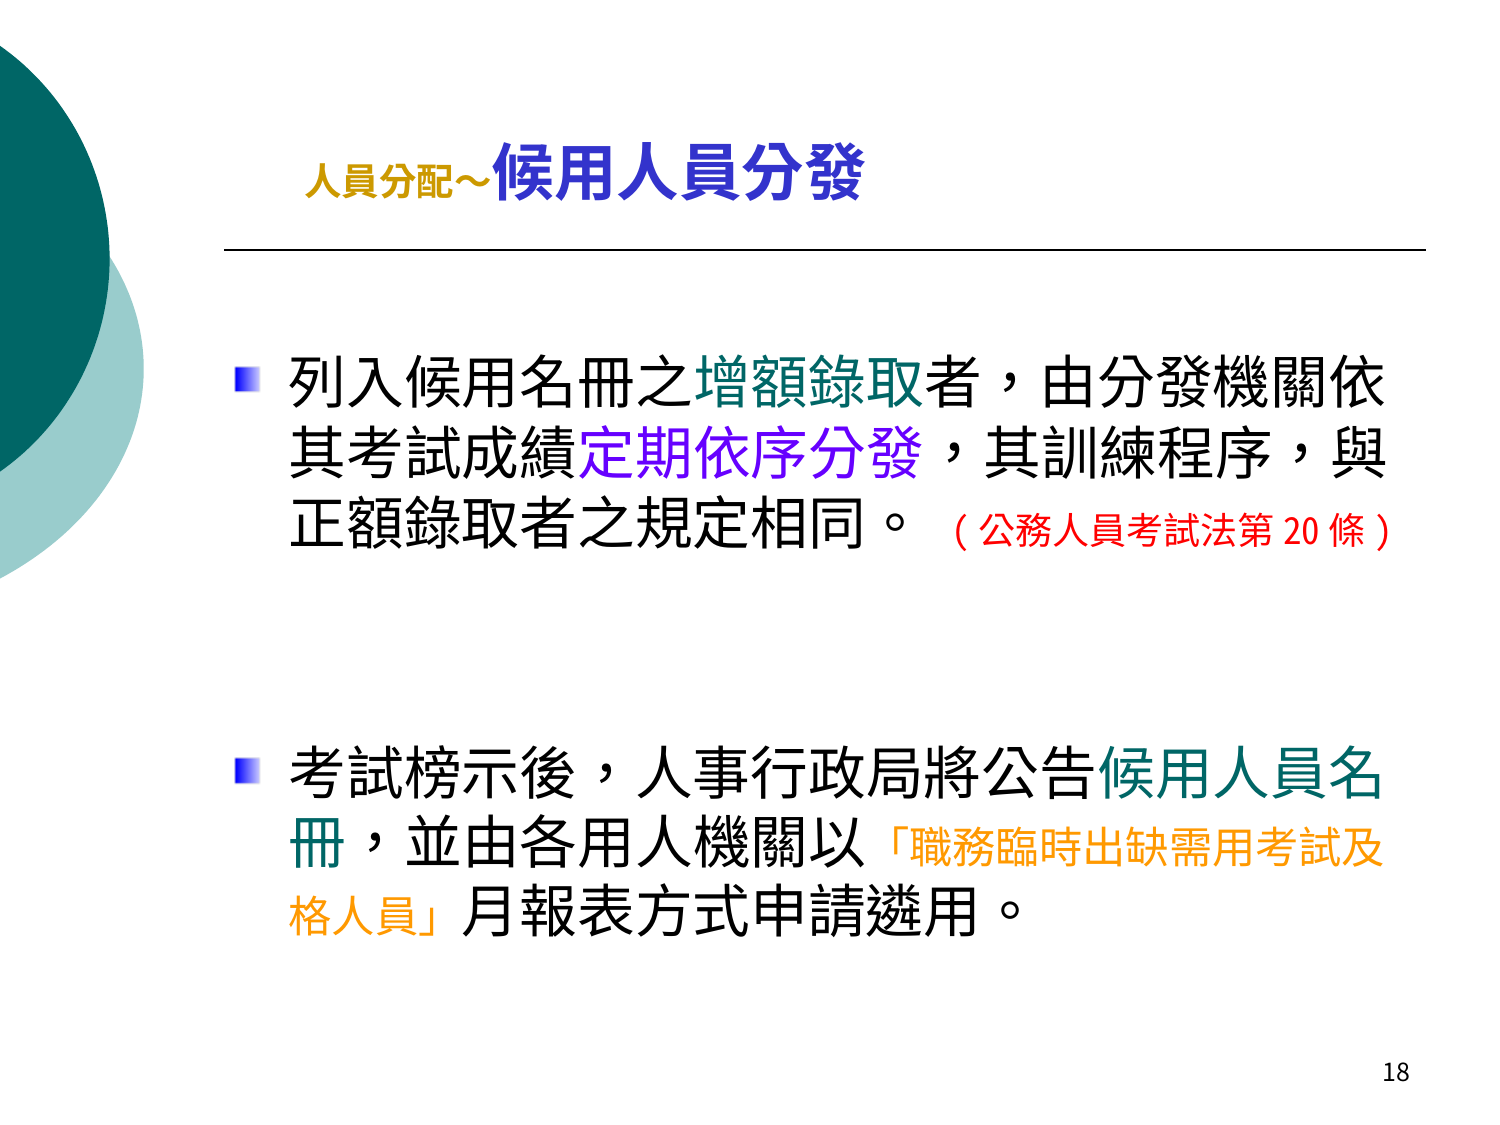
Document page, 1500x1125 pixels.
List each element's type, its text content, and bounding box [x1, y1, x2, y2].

list 列入候用名冊之增額錄取者，由分發機關依其考試成績定期依序分發，其訓練程序，與正額錄取者之規定相同。 (公務人員考試法第20條) 考試榜示後，人事行政局將公告候用人員名冊，並由各用人機關以「職務臨時出缺需用考試及格人員」月報表方式申請遴用。 [218, 337, 1419, 967]
text_box 人員分配～候用人員分發 [289, 125, 940, 216]
